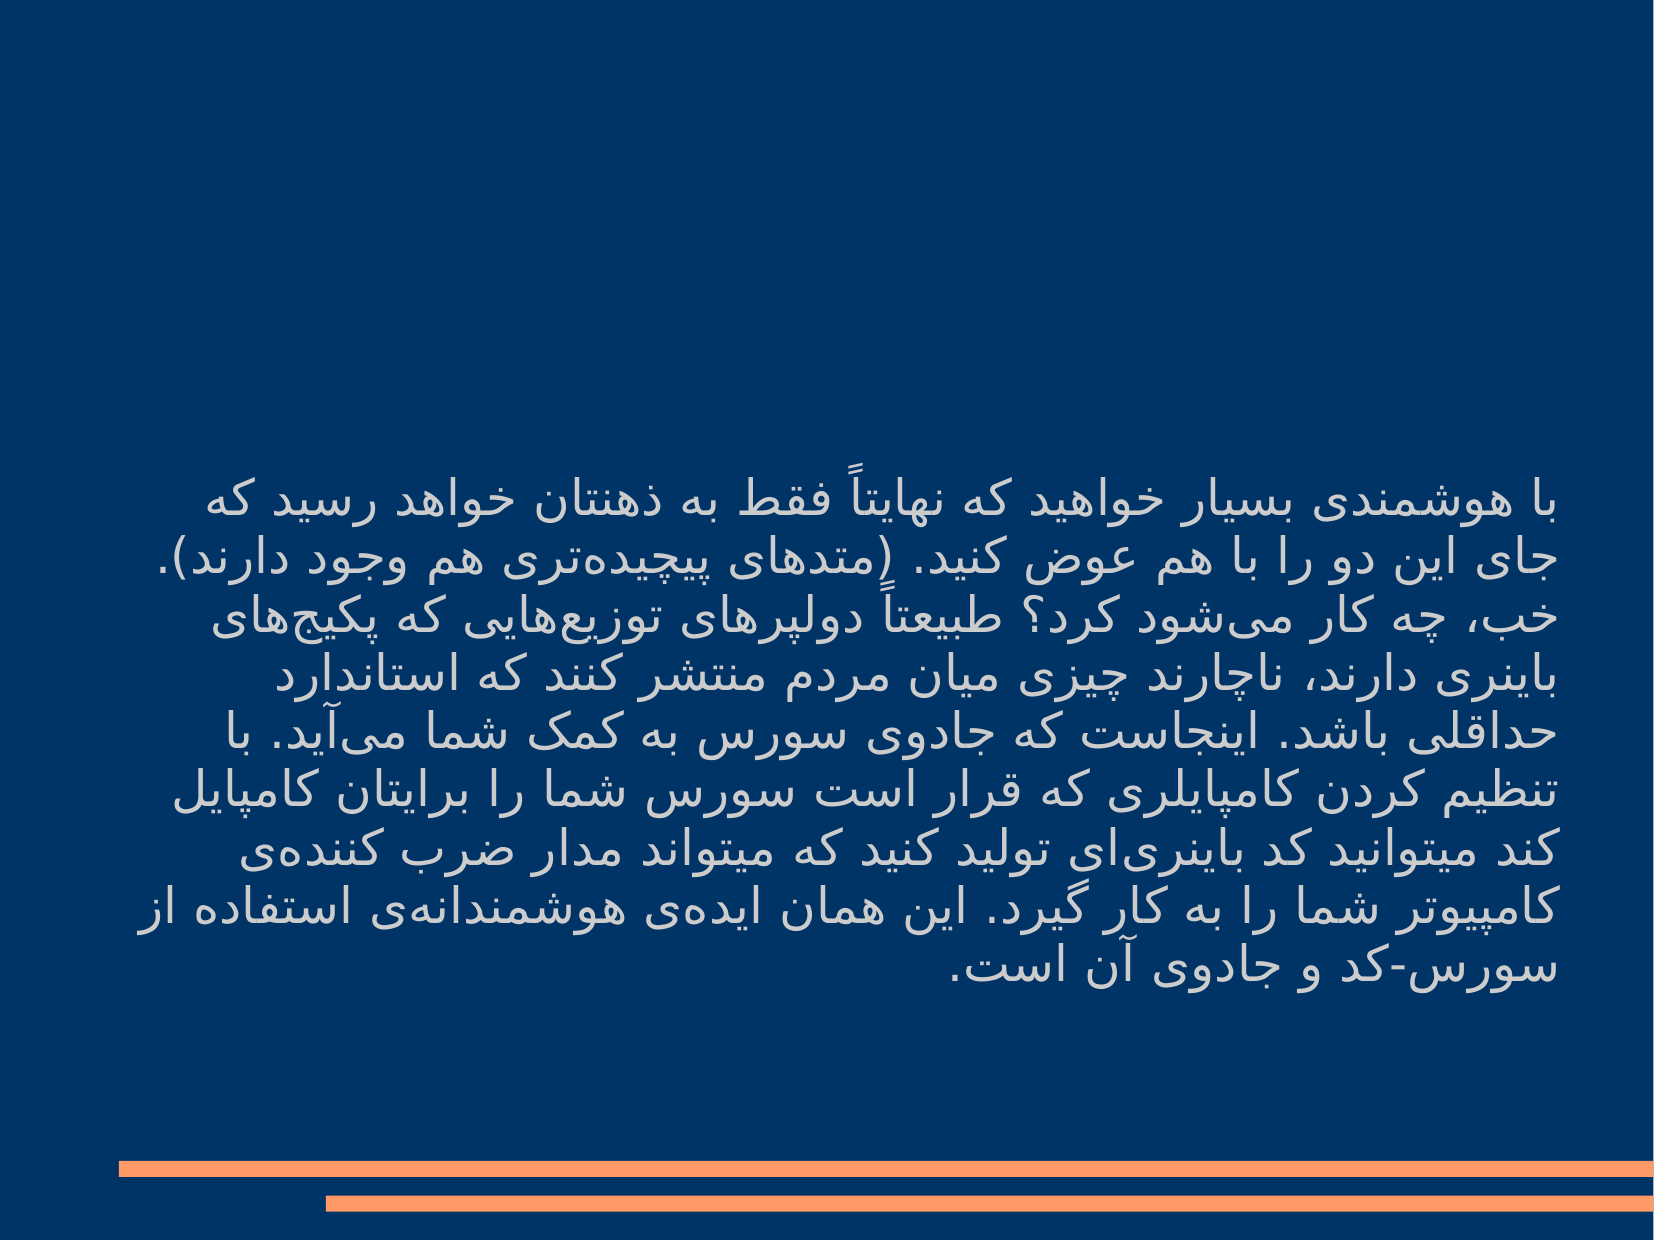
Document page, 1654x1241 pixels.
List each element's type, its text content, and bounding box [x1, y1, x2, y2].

subtitle با هوشمندی بسیار خواهید که نهایتاً فقط به ذهنتان خواهد رسید که جای این دو را با هم عوض کنید. (متدهای پیچیده‌تری هم وجود دارند). خب، چه کار می‌شود کرد؟ طبیعتاً دولپرهای توزیع‌هایی که پکیج‌های باینری دارند، ناچارند چیزی میان مردم منتشر کنند که استاندارد حداقلی باشد. اینجاست که جادوی سورس به کمک شما می‌آید. با تنظیم کردن کامپایلری که قرار است سورس شما را برایتان کامپایل کند میتوانید کد باینری‌ای تولید کنید که میتواند مدار ضرب کننده‌ی کامپیوتر شما را به کار گیرد. این همان ایده‌ی هوشمندانه‌ی استفاده از سورس-کد و جادوی آن است. [121, 322, 1561, 1141]
